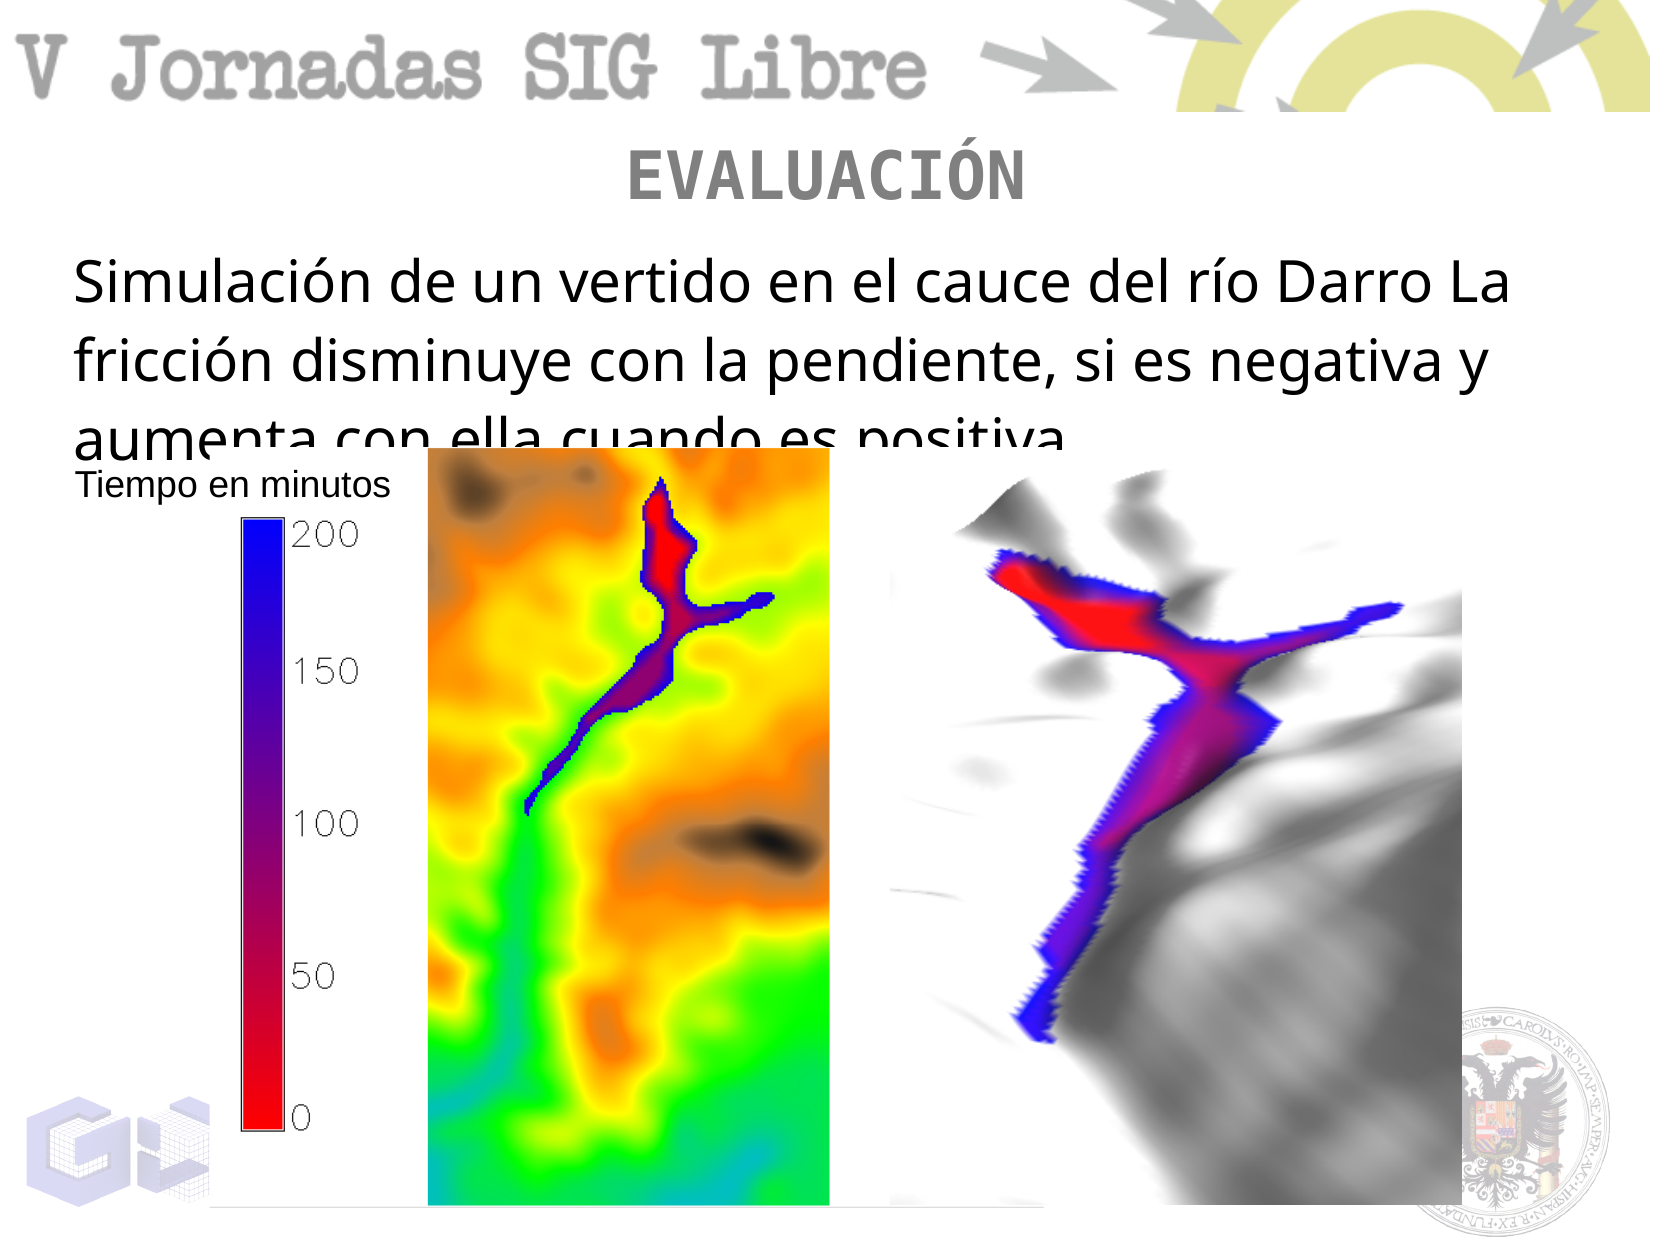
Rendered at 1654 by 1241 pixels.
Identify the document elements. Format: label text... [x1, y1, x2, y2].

text_box Tiempo en minutos [59, 456, 561, 514]
picture [209, 447, 1462, 1211]
text_box EVALUACIÓN [0, 129, 1654, 223]
text_box Simulación de un vertido en el cauce del río Darro La fricción disminuye con la pendiente, si es negativa y aumenta con ella cuando es positiva. [59, 232, 1625, 451]
text_box Comparación con camino isotrópico. [0, 0, 1650, 112]
